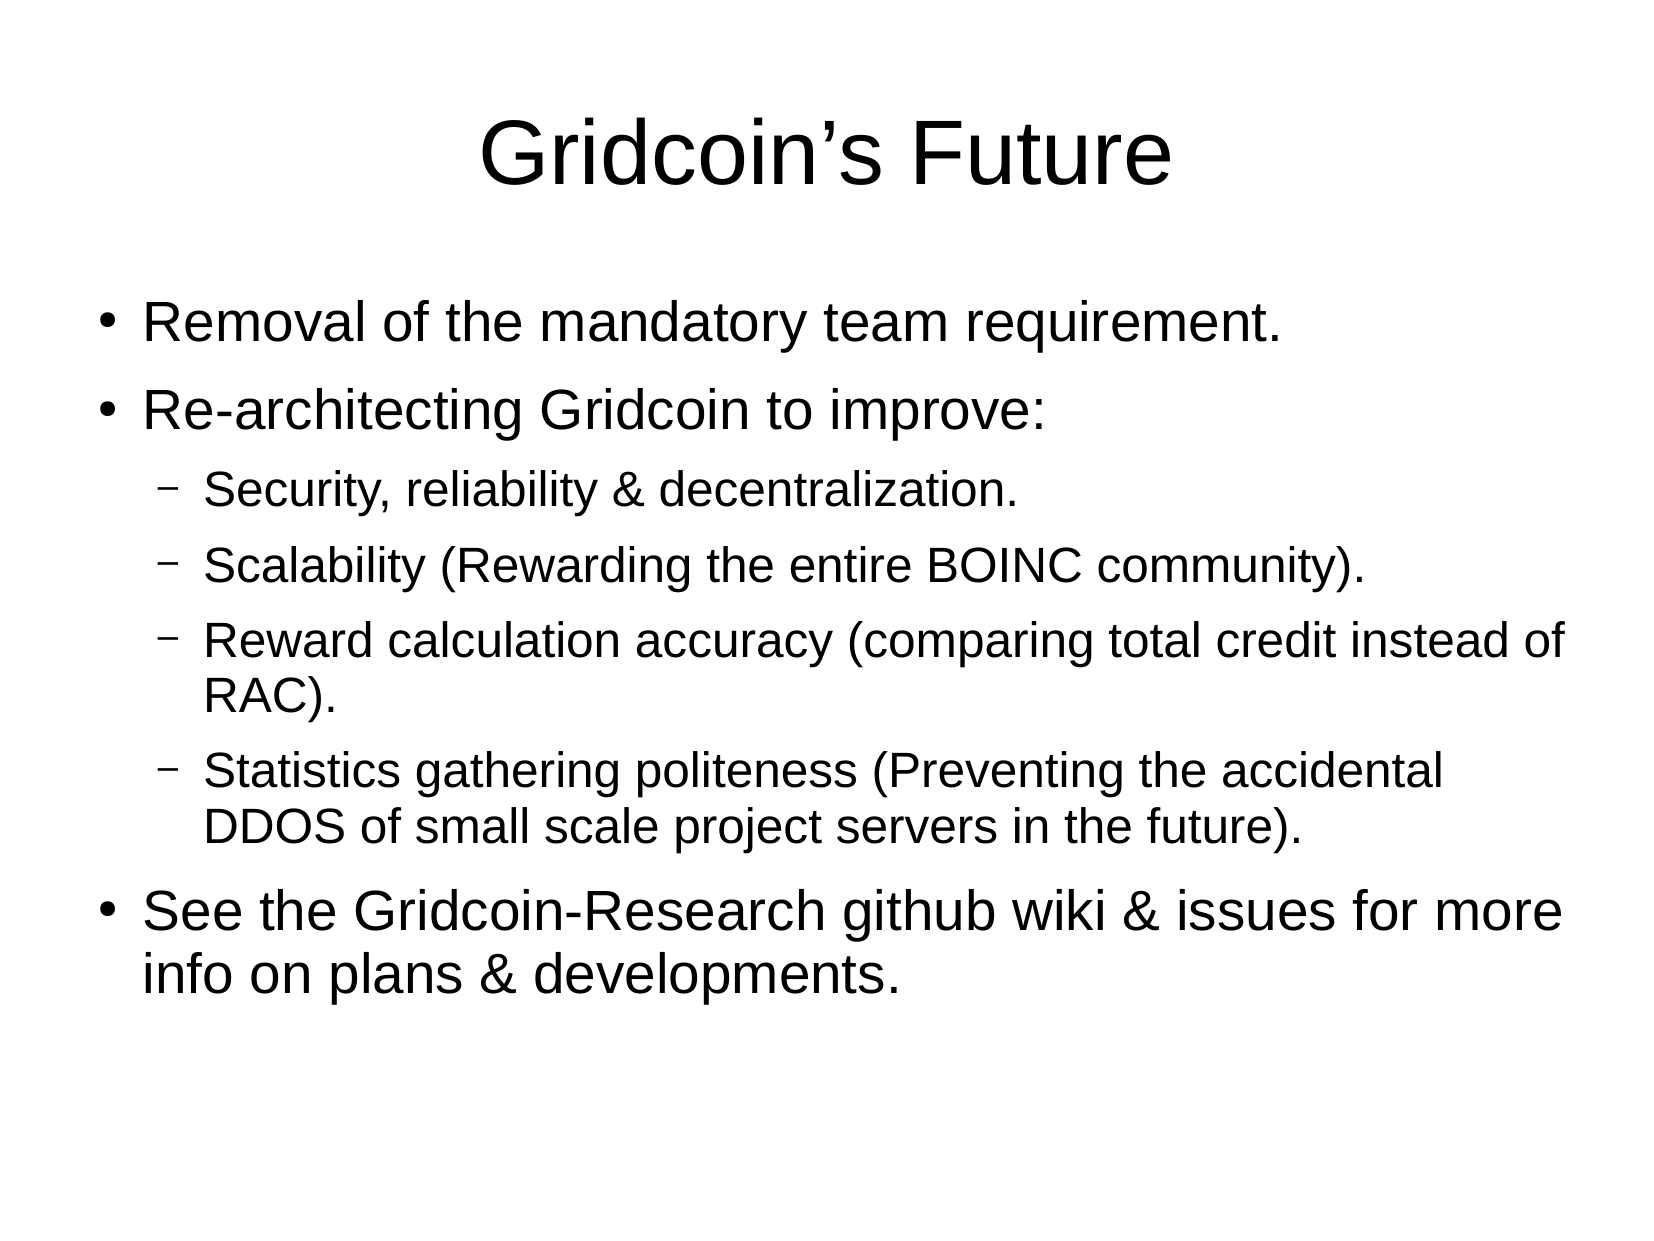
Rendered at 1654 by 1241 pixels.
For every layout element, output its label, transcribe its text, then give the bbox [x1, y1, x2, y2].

list Removal of the mandatory team requirement. Re-architecting Gridcoin to improve: Security, reliability & decentralization. Scalability (Rewarding the entire BOINC community). Reward calculation accuracy (comparing total credit instead of RAC). Statistics gathering politeness (Preventing the accidental DDOS of small scale project servers in the future). See the Gridcoin-Research github wiki & issues for more info on plans & developments. [82, 290, 1571, 1010]
title Gridcoin’s Future [82, 49, 1571, 257]
